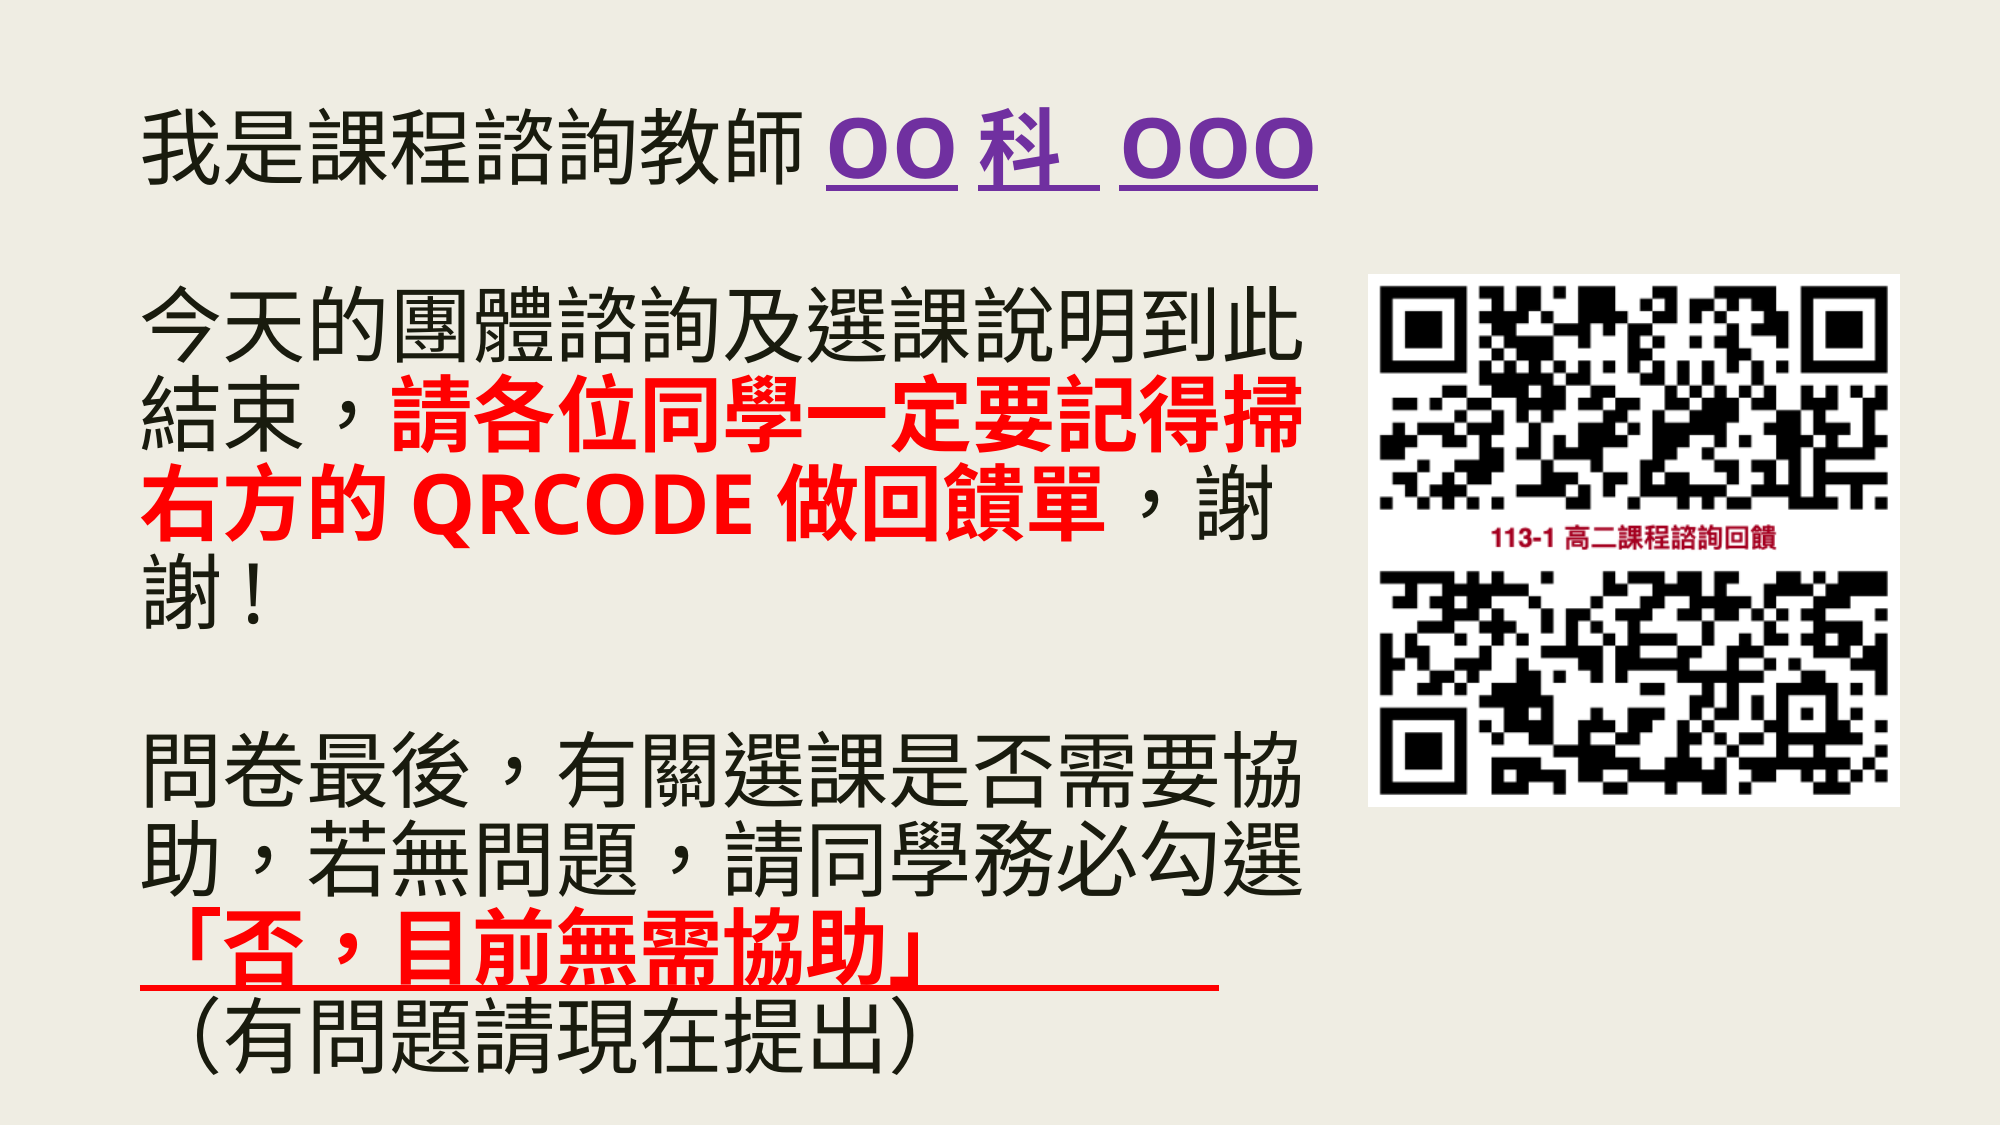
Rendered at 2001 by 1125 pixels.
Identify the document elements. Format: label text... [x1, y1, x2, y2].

picture [1368, 274, 1900, 807]
text_box 我是課程諮詢教師OO科 OOO 今天的團體諮詢及選課說明到此結束，請各位同學一定要記得掃右方的QRCODE做回饋單，謝謝! 問卷最後，有關選課是否需要協助，若無問題，請同學務必勾選「否，目前無需協助」 （有問題請現在提出） [125, 99, 1369, 1025]
